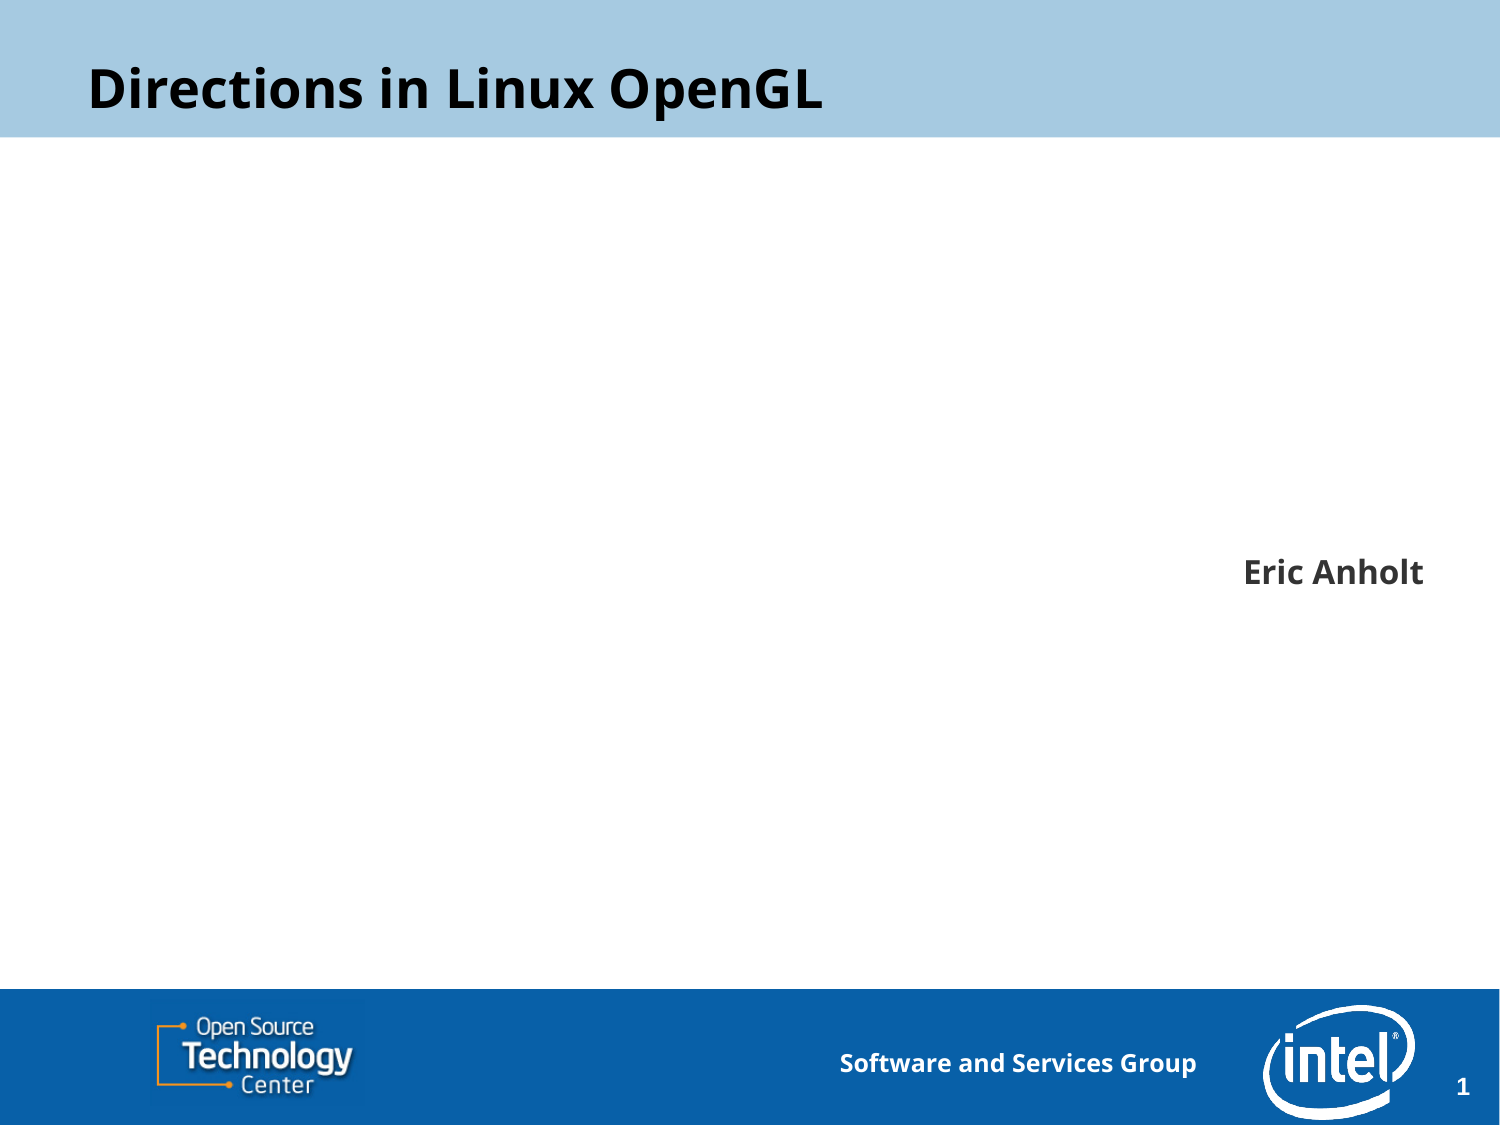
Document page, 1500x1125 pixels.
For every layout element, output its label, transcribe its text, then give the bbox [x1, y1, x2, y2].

picture [1263, 1005, 1415, 1120]
picture [150, 999, 365, 1106]
text_box Eric Anholt [74, 202, 1425, 945]
title Directions in Linux OpenGL [87, 37, 1446, 138]
